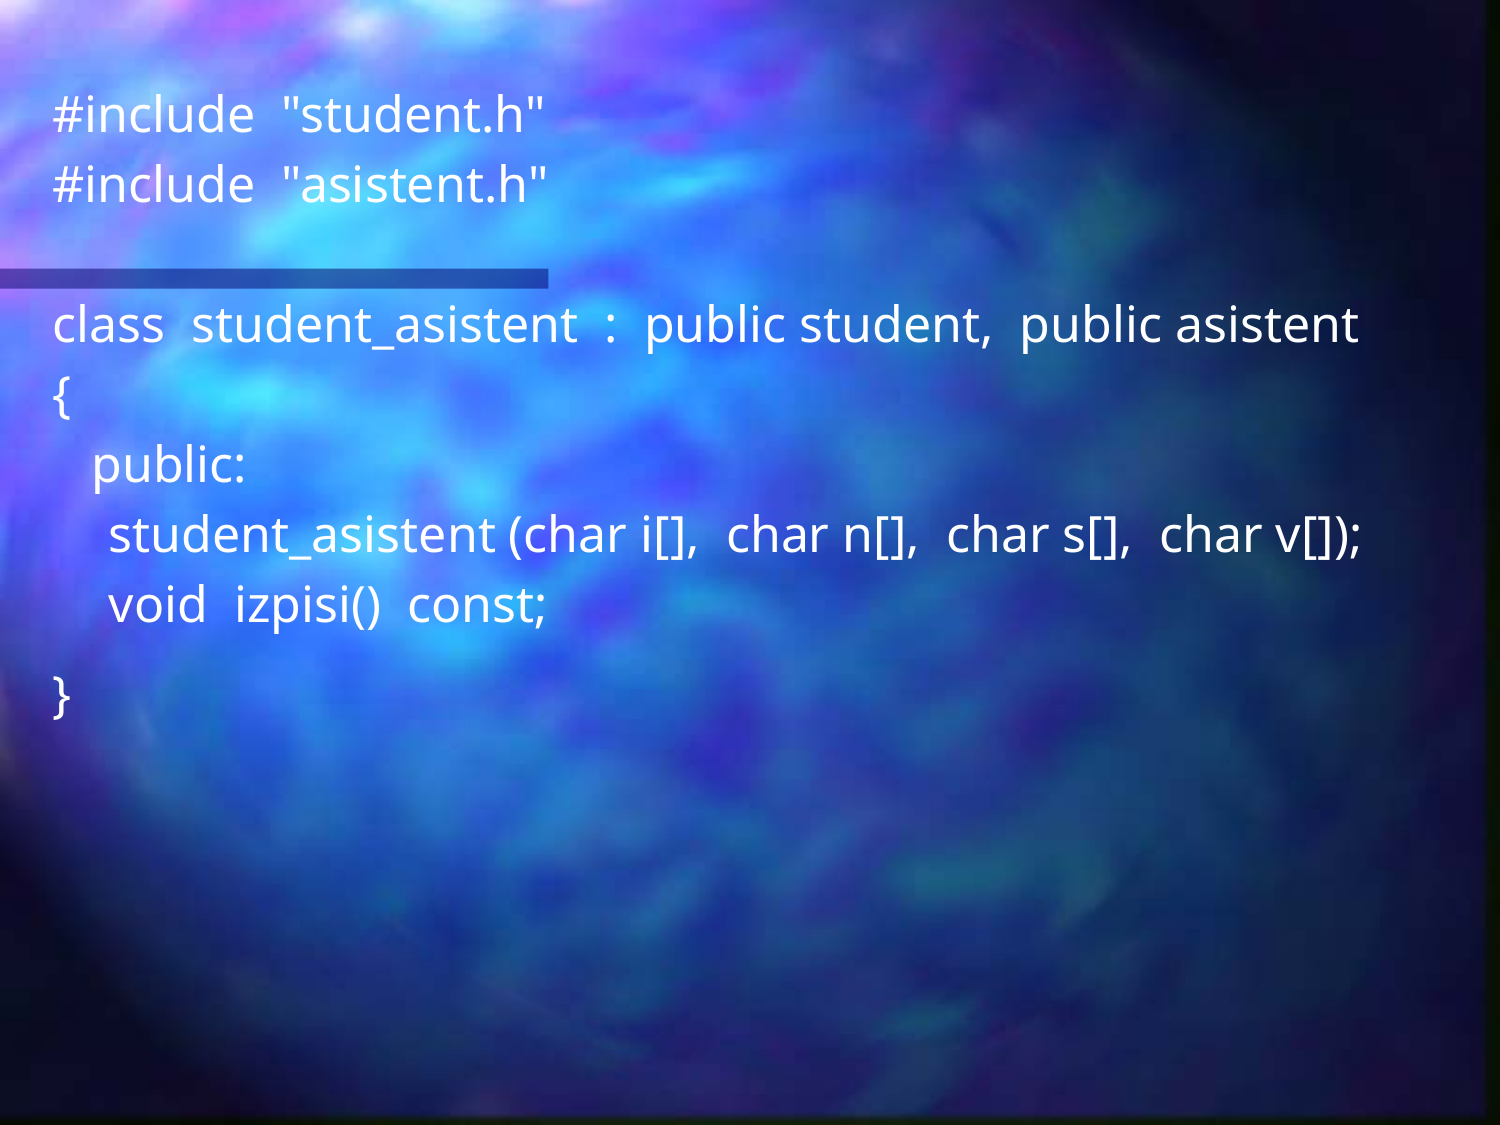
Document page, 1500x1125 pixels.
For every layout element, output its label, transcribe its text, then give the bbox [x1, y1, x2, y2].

list #include "student.h" #include "asistent.h" class student_asistent : public student, public asistent { public: student_asistent (char i[], char n[], char s[], char v[]); void izpisi() const; } [37, 75, 1388, 1000]
picture [0, 0, 1500, 1125]
